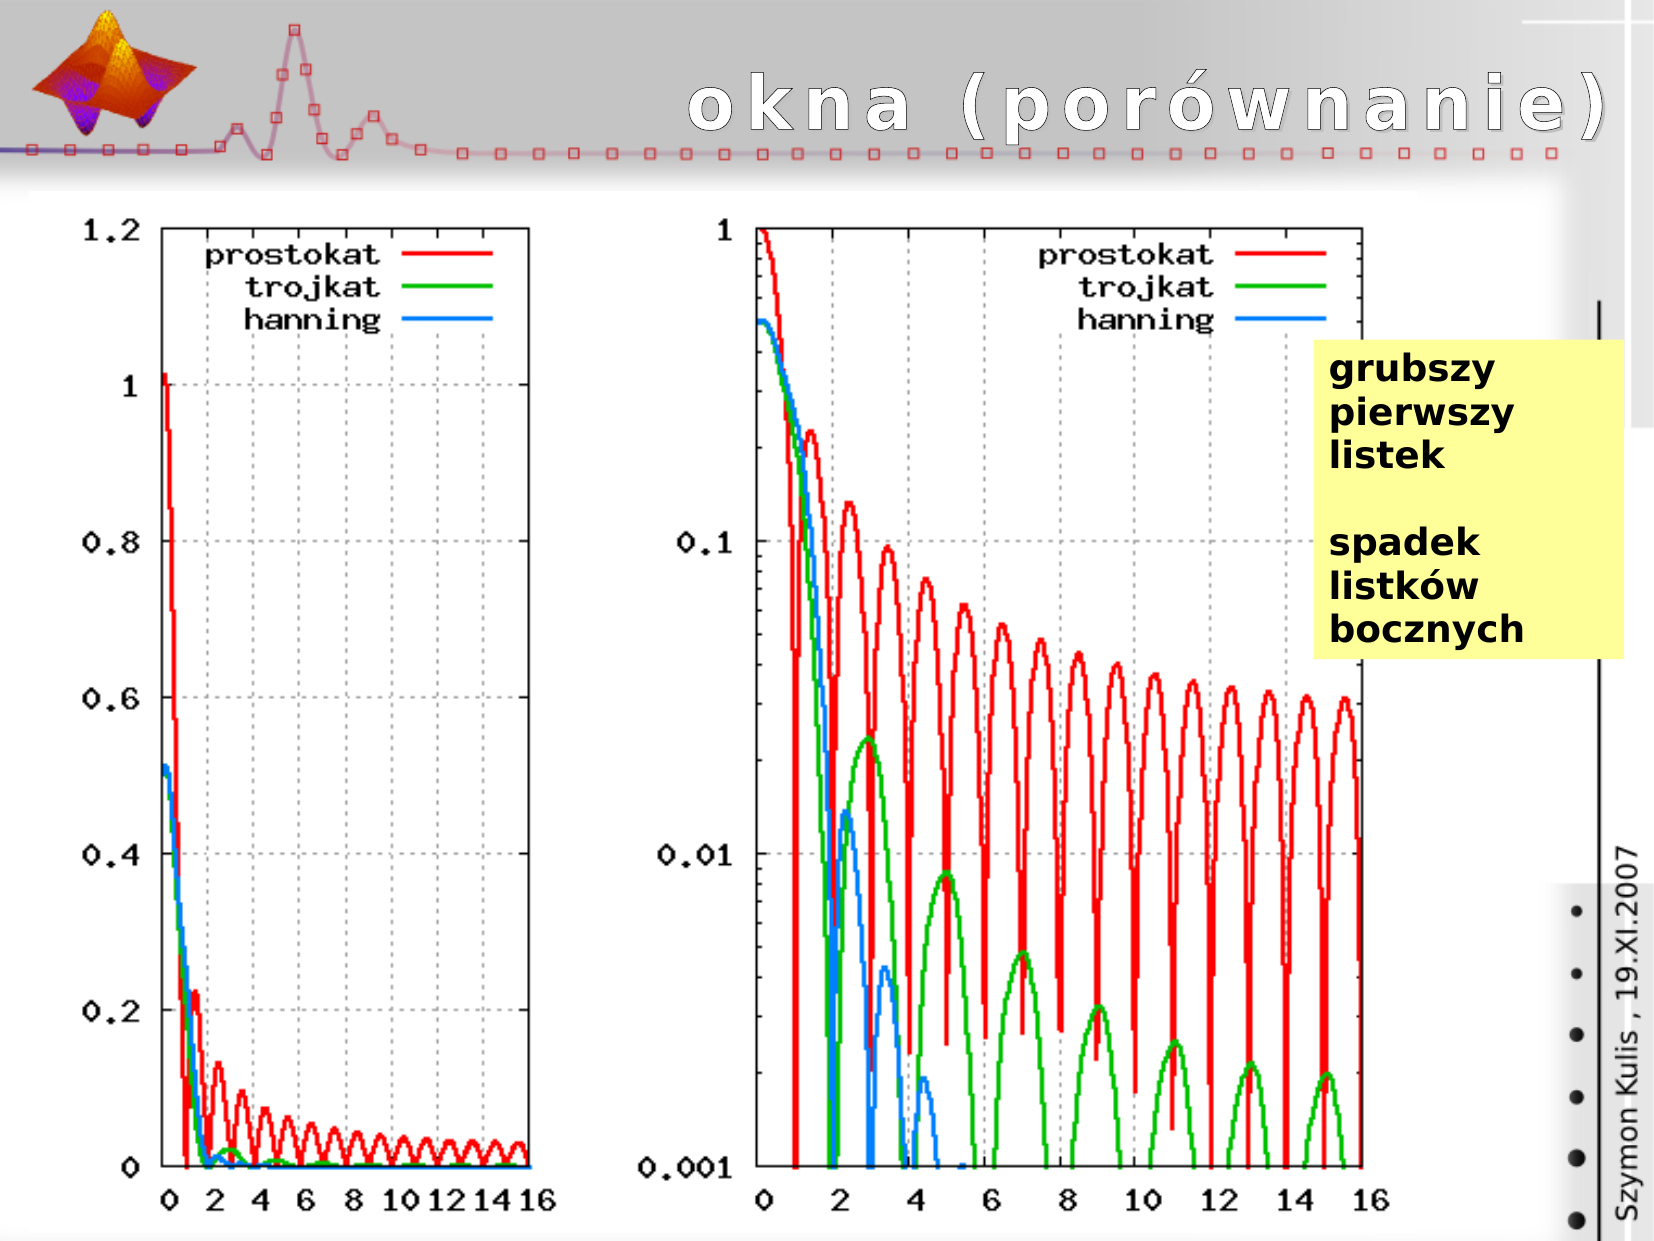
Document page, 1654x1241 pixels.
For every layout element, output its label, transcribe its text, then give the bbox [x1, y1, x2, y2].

text_box grubszy pierwszy listek spadek listków bocznych [1313, 339, 1625, 660]
title okna (porównanie) [14, 36, 1610, 171]
picture [0, 0, 1654, 1241]
